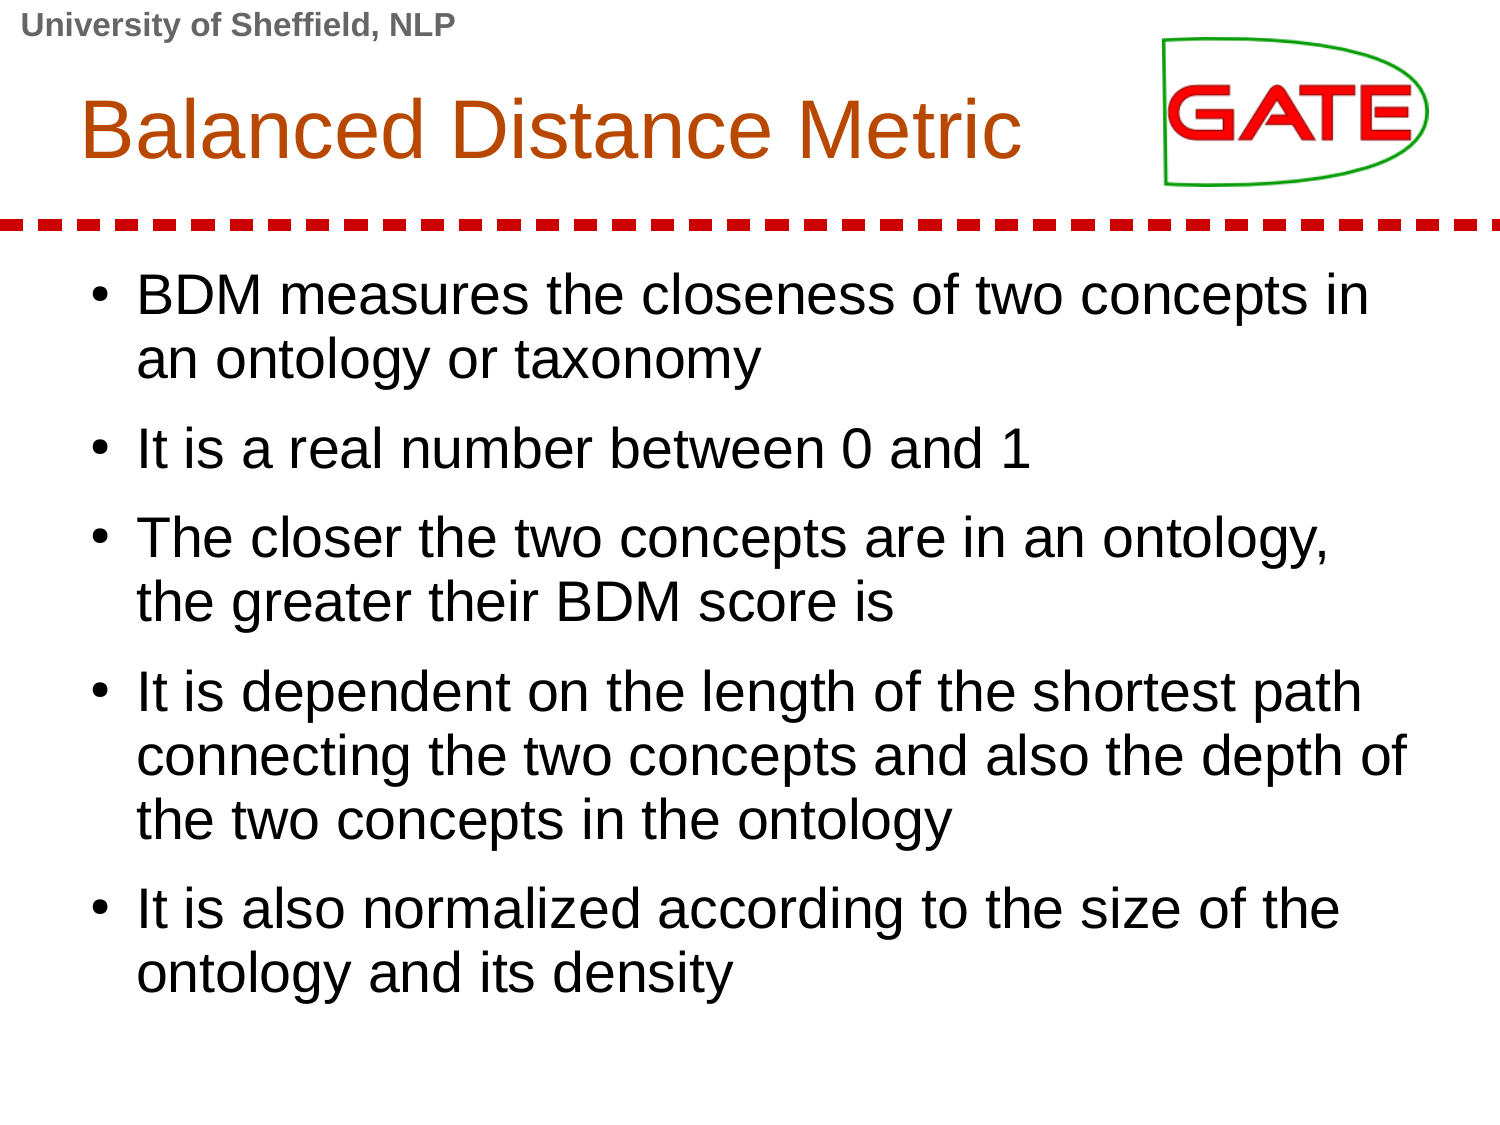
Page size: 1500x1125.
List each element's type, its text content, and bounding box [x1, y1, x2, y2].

title Balanced Distance Metric [79, 62, 1149, 197]
list BDM measures the closeness of two concepts in an ontology or taxonomy It is a real number between 0 and 1 The closer the two concepts are in an ontology, the greater their BDM score is It is dependent on the length of the shortest path connecting the two concepts and also the depth of the two concepts in the ontology It is also normalized according to the size of the ontology and its density [75, 263, 1425, 1006]
picture [1162, 37, 1429, 187]
